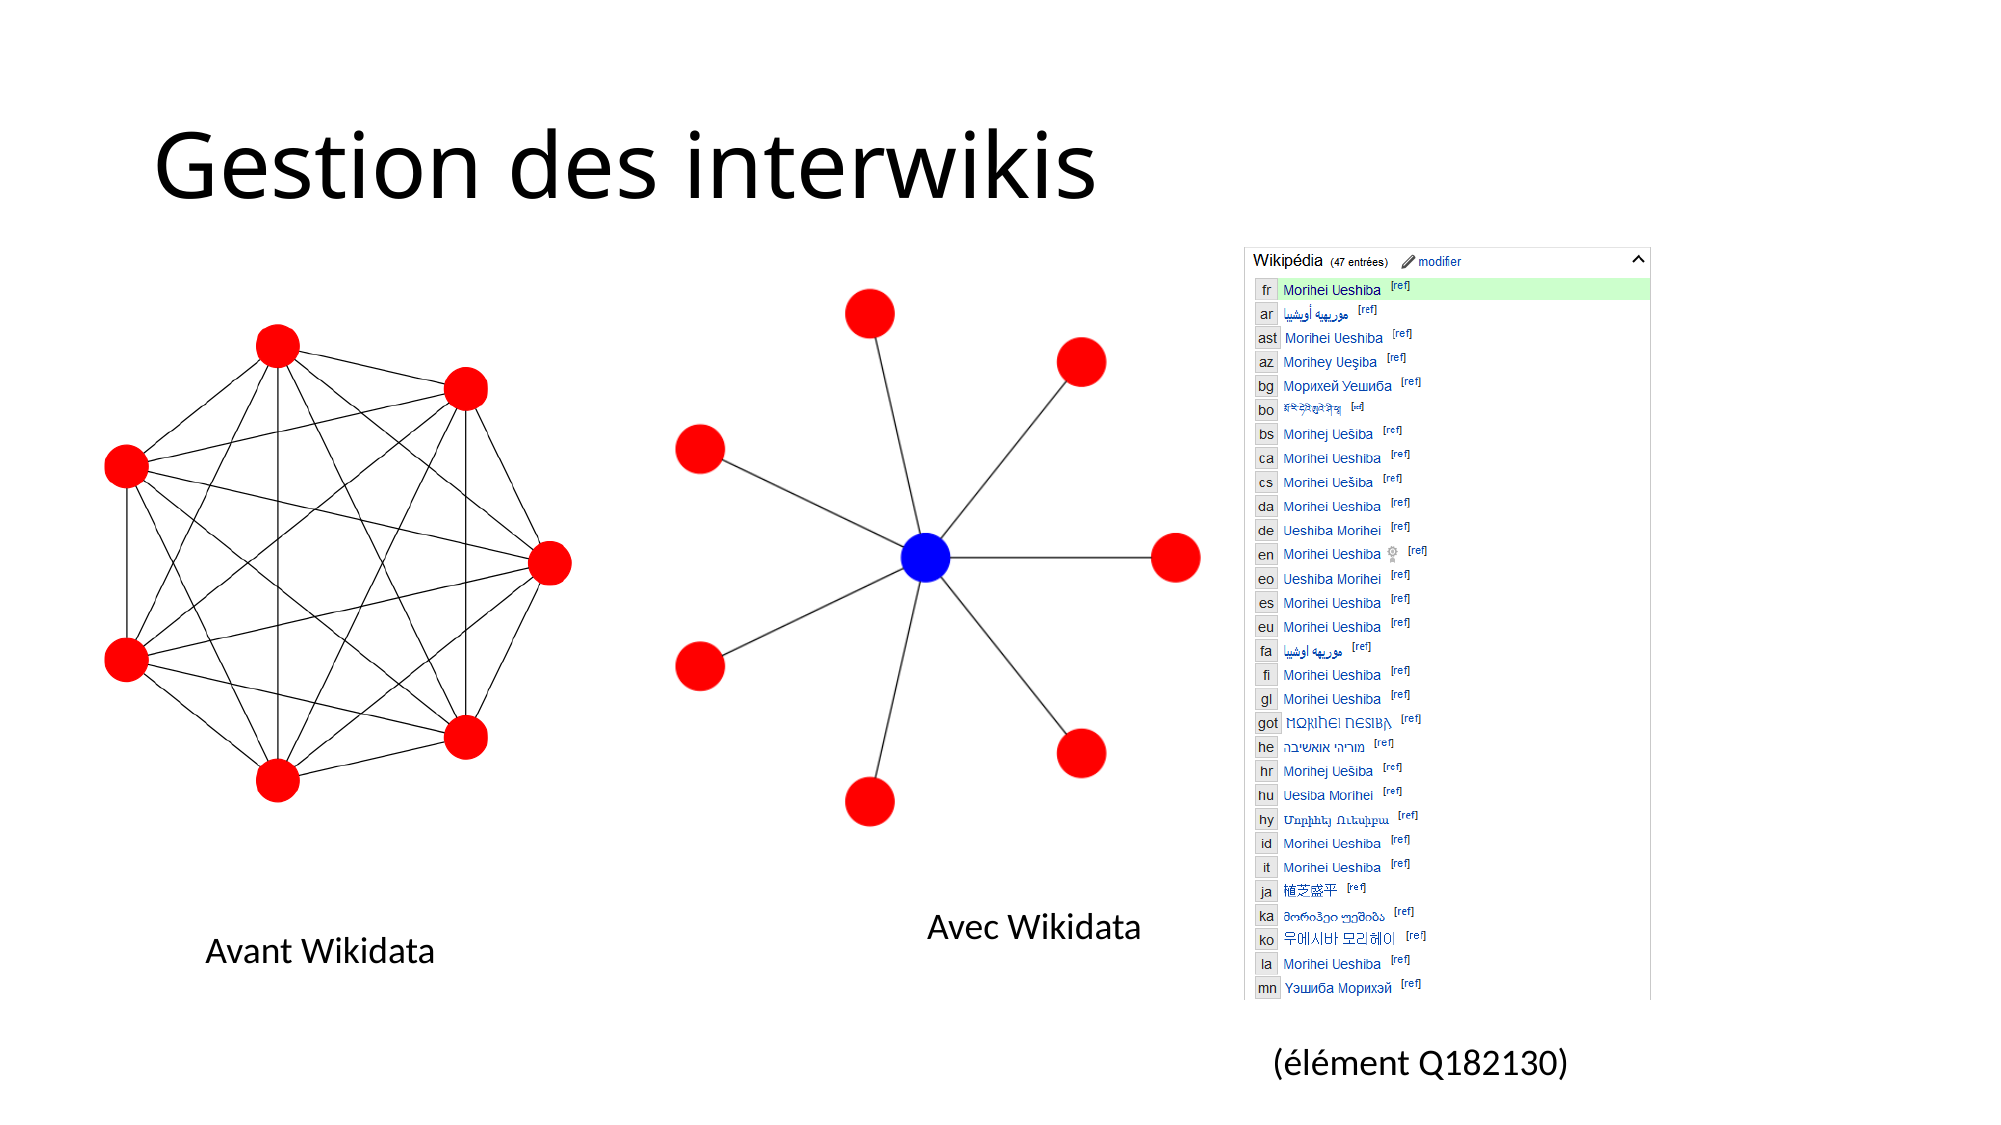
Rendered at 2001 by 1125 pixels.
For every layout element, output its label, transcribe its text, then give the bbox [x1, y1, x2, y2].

text_box Avant Wikidata [190, 918, 451, 979]
text_box (élément Q182130) [1257, 1030, 1584, 1091]
text_box Avec Wikidata [912, 895, 1158, 956]
title Gestion des interwikis [137, 59, 1863, 278]
picture [53, 222, 1667, 1000]
